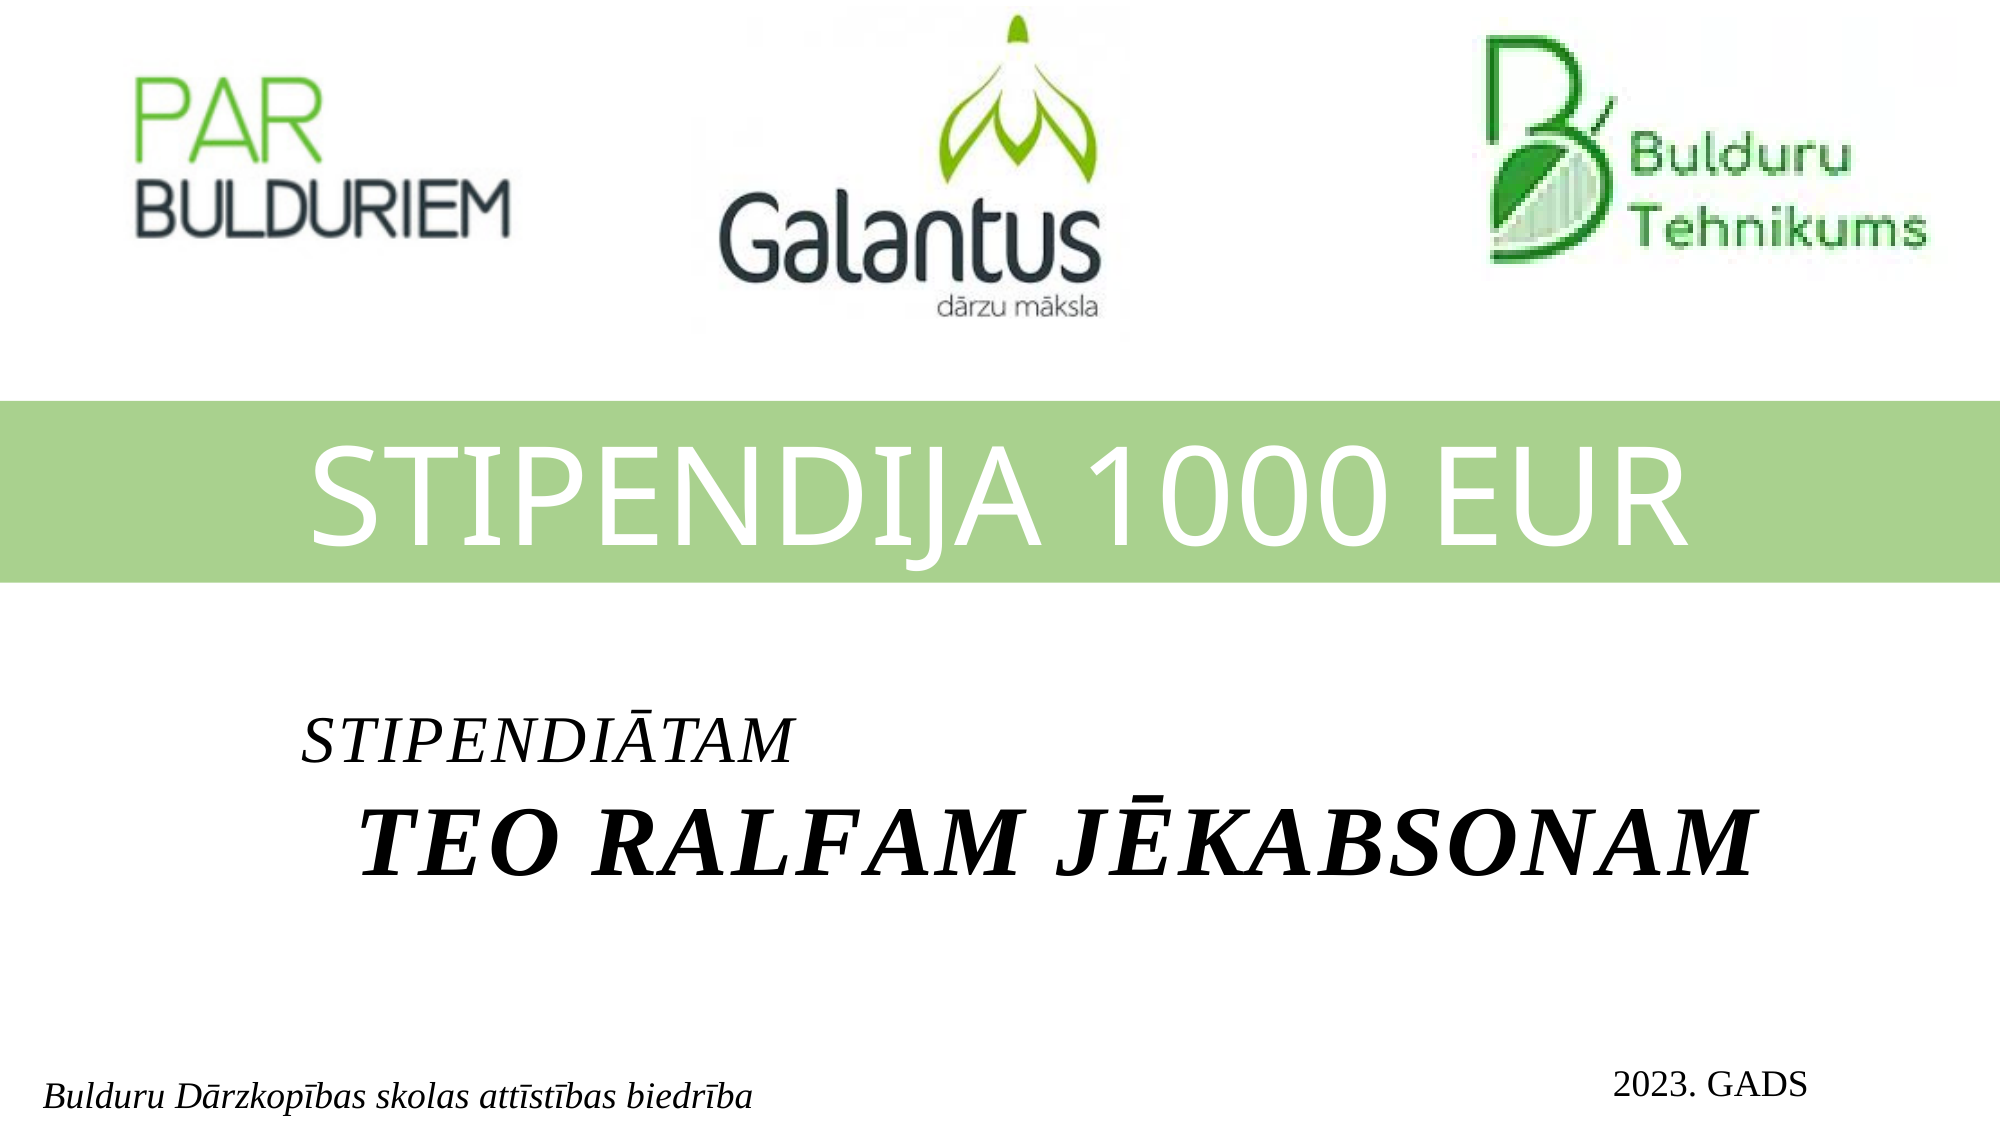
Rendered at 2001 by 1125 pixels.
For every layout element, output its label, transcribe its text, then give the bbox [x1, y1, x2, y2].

text_box STIPENDIĀTAM Teo RalfAM JēkabsonAM [0, 688, 2000, 906]
text_box 2023. GADS [1597, 1050, 2000, 1112]
text_box Bulduru Dārzkopības skolas attīstības biedrība [27, 1063, 800, 1124]
text_box STIPENDIJA 1000 EUR [0, 400, 2000, 583]
picture [1464, 13, 1984, 317]
picture [691, 6, 1130, 342]
picture [0, 0, 678, 367]
